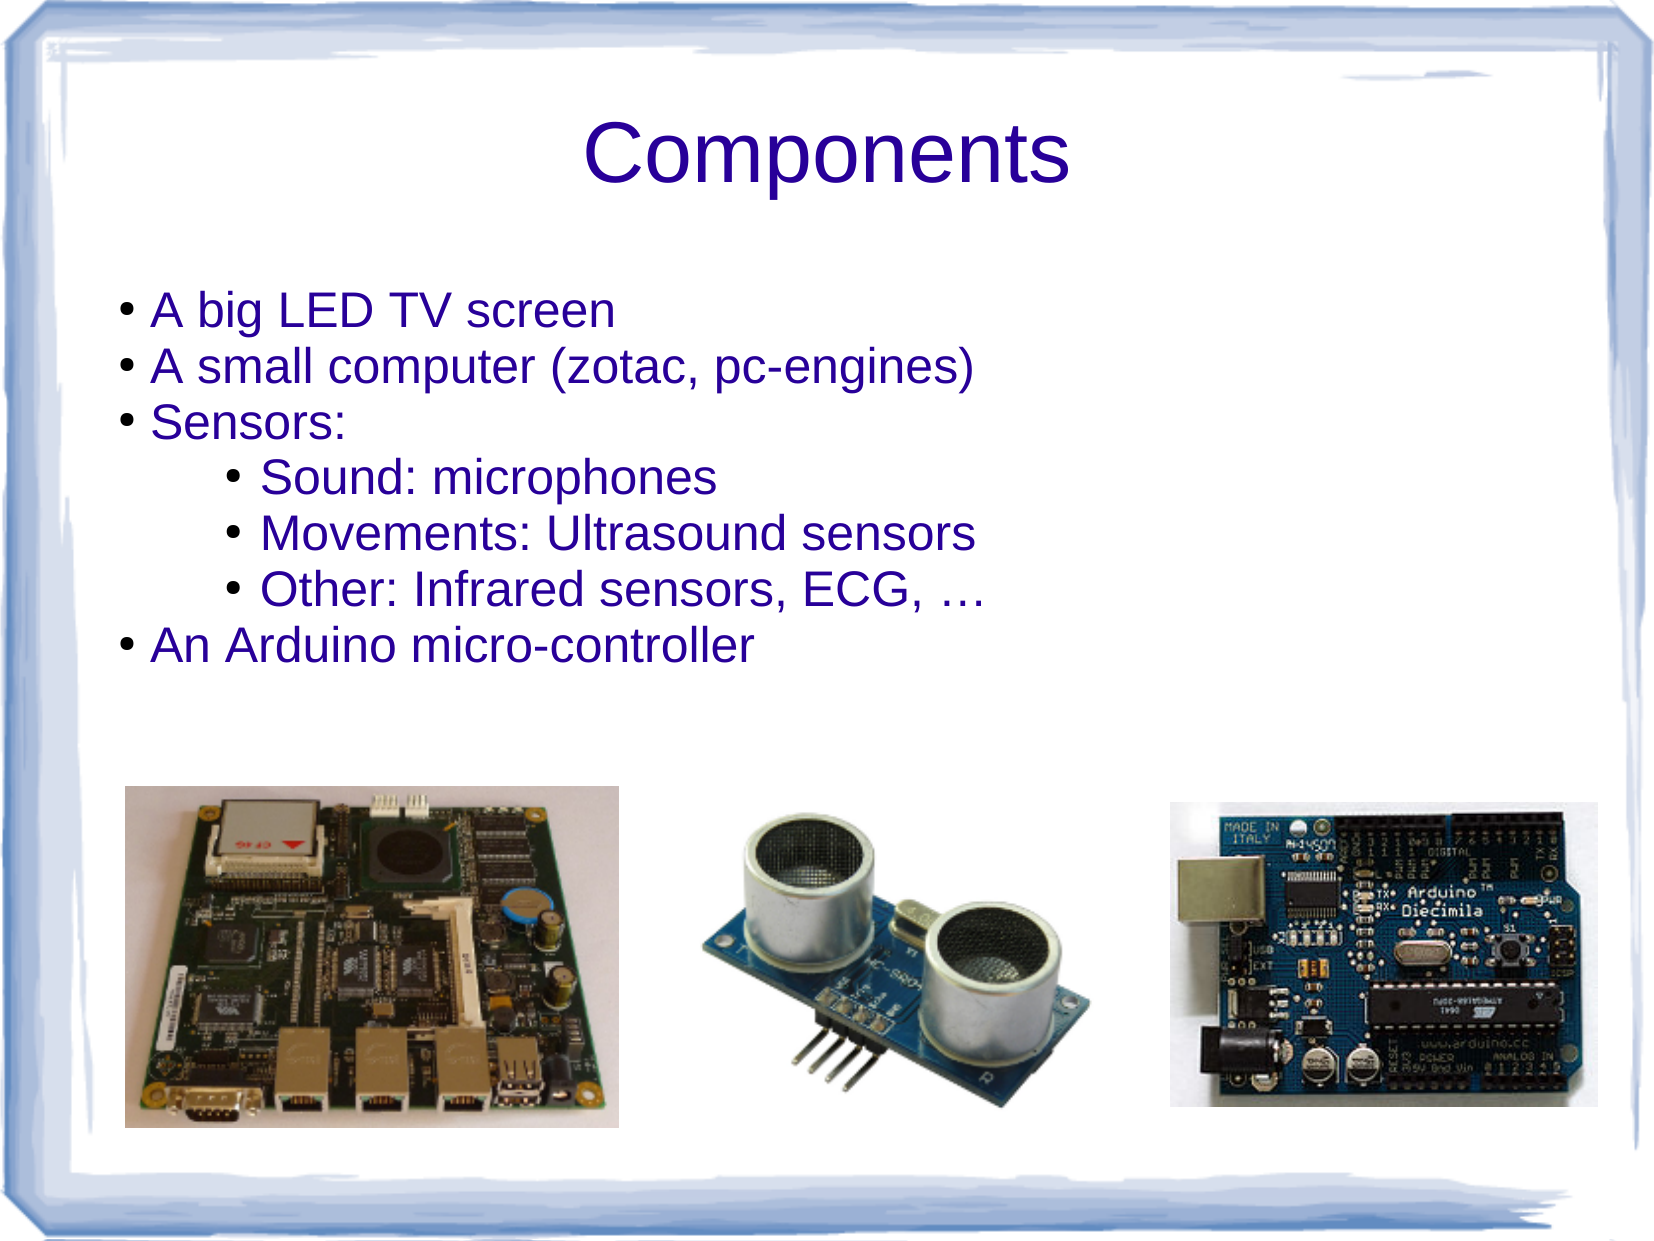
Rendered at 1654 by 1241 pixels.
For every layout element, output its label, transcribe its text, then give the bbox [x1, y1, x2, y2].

picture [0, 0, 1654, 1241]
title Components [82, 49, 1571, 257]
subtitle A big LED TV screen A small computer (zotac, pc-engines) Sensors: Sound: microphones Movements: Ultrasound sensors Other: Infrared sensors, ECG, … An Arduino micro-controller [118, 282, 1321, 673]
